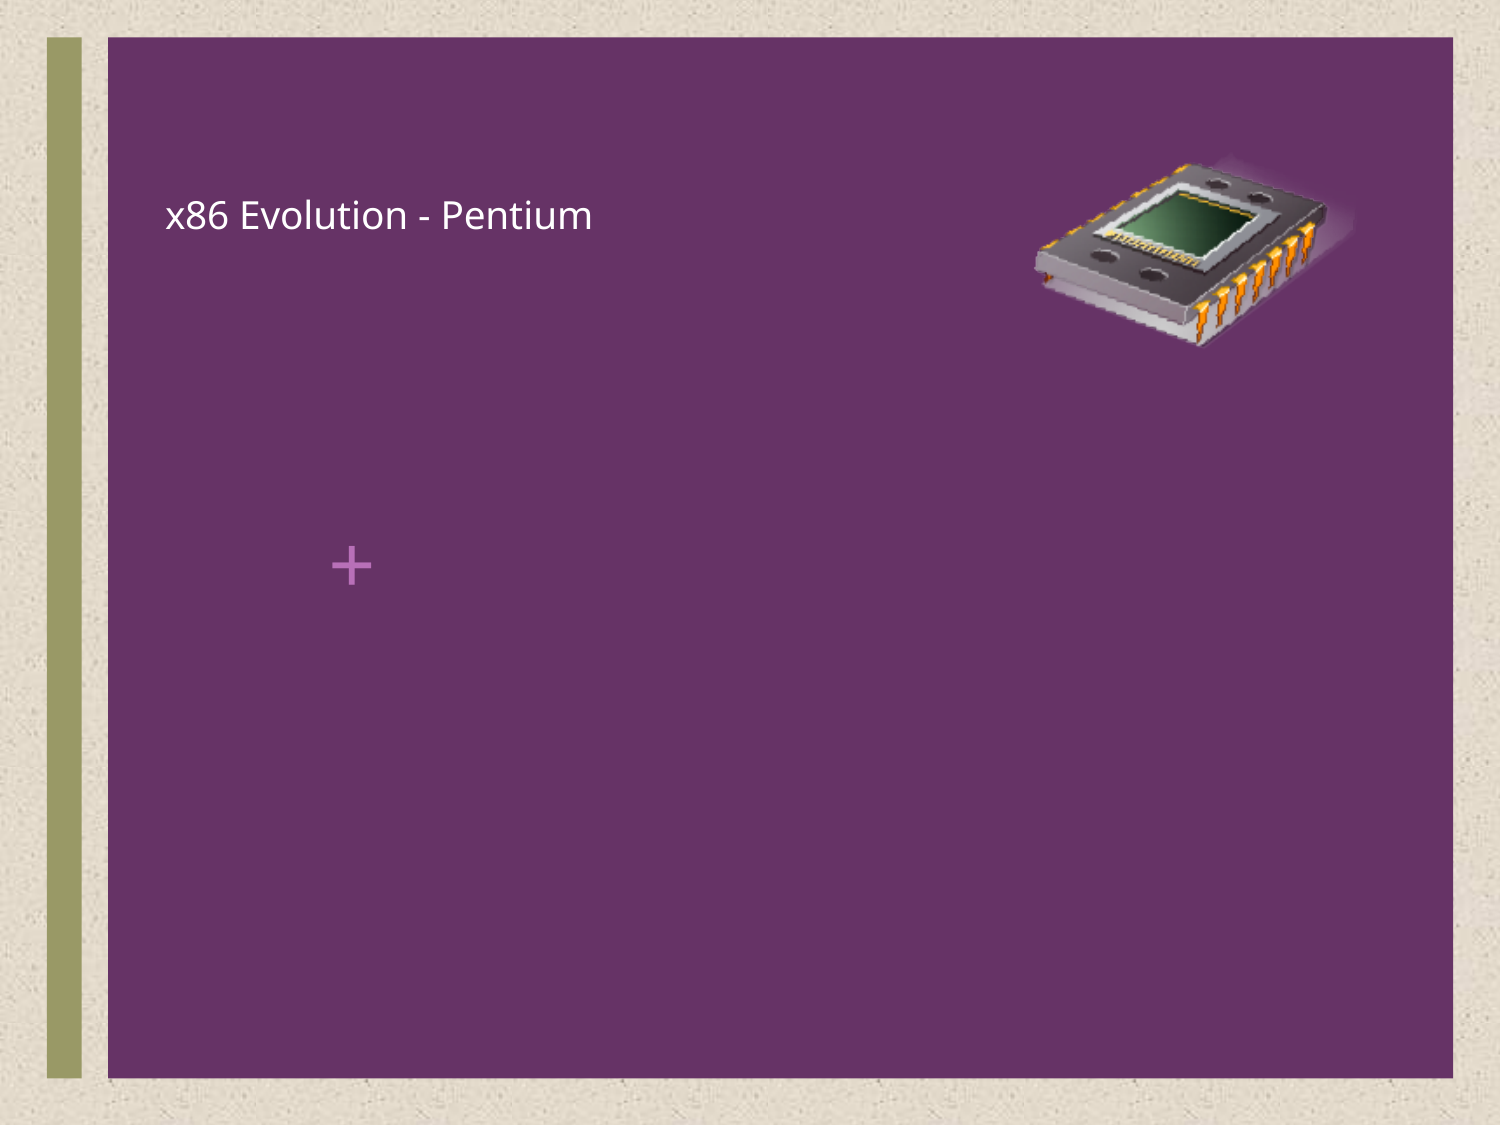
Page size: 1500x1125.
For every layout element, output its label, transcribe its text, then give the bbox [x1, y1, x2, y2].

picture [0, 0, 1500, 1125]
title x86 Evolution - Pentium [150, 87, 1058, 250]
